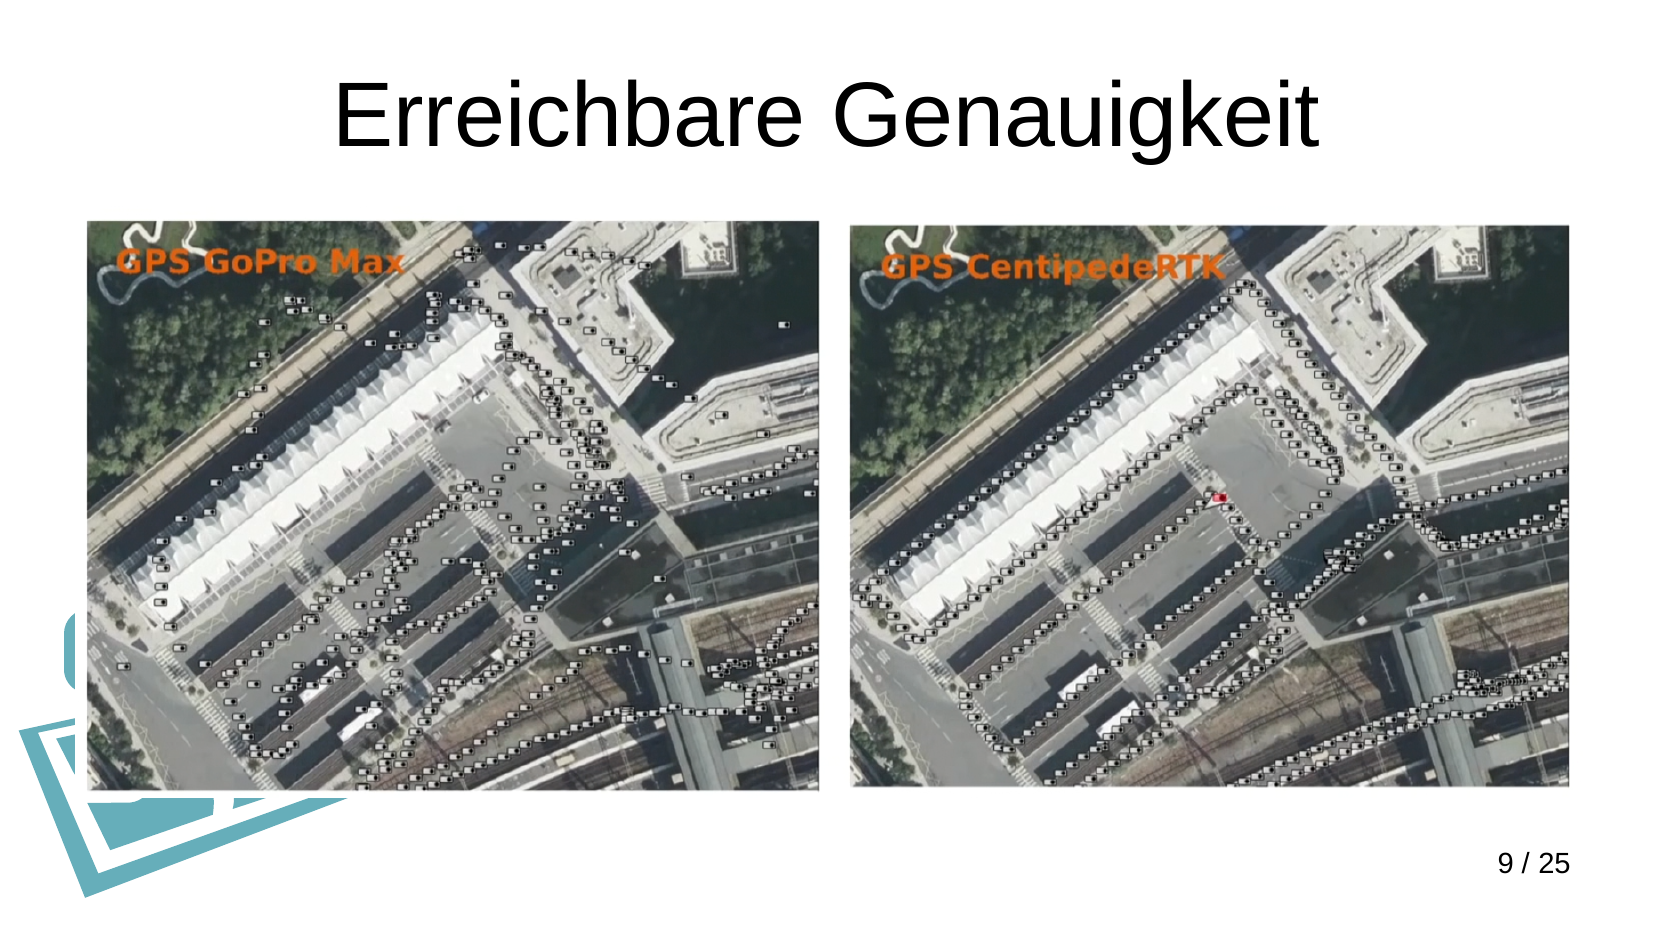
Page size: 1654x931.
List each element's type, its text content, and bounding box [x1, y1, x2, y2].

title Erreichbare Genauigkeit [82, 37, 1571, 193]
picture [75, 206, 1583, 798]
